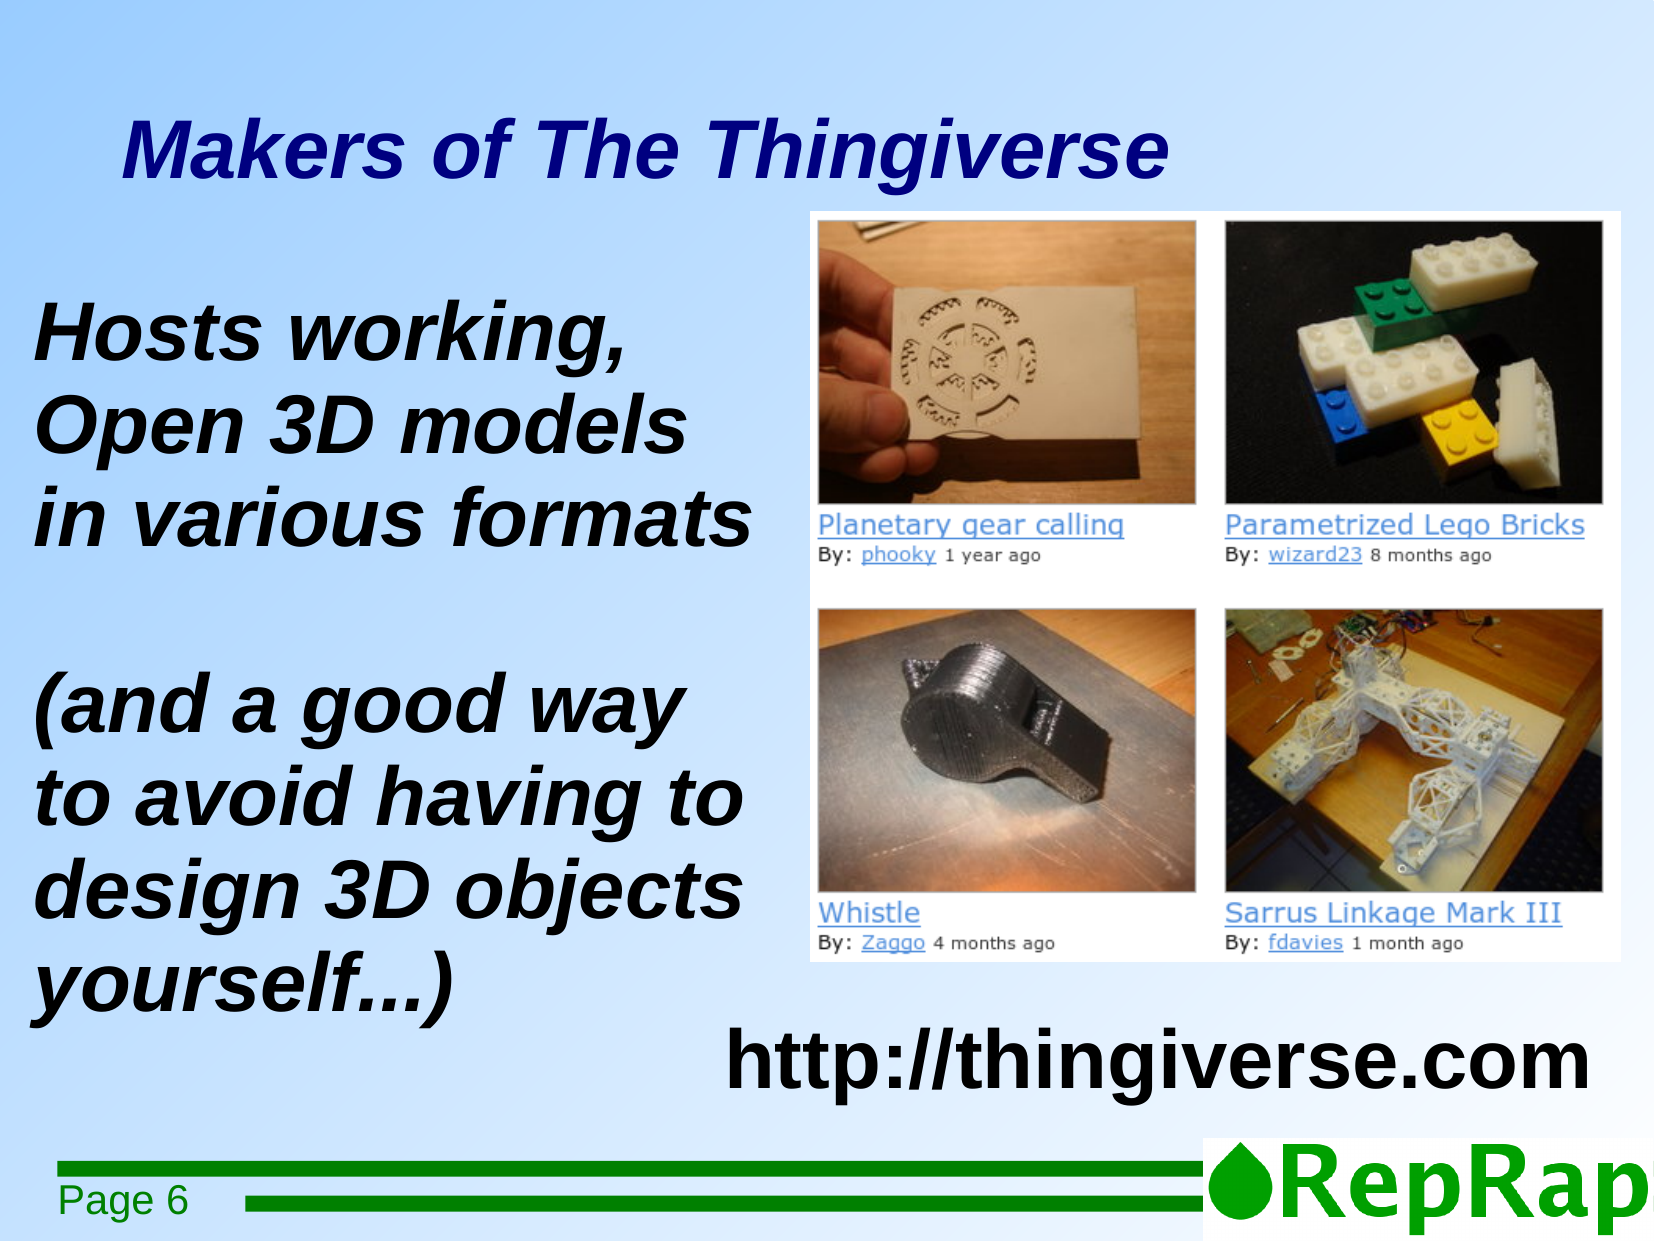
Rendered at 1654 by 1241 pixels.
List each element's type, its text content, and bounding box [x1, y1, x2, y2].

title Makers of The Thingiverse [121, 46, 1534, 254]
text_box http://thingiverse.com [724, 827, 1595, 1107]
picture [1203, 1138, 1654, 1241]
picture [810, 211, 1621, 962]
text_box Hosts working, Open 3D models in various formats (and a good way to avoid having to design 3D objects yourself...) [33, 284, 778, 1029]
